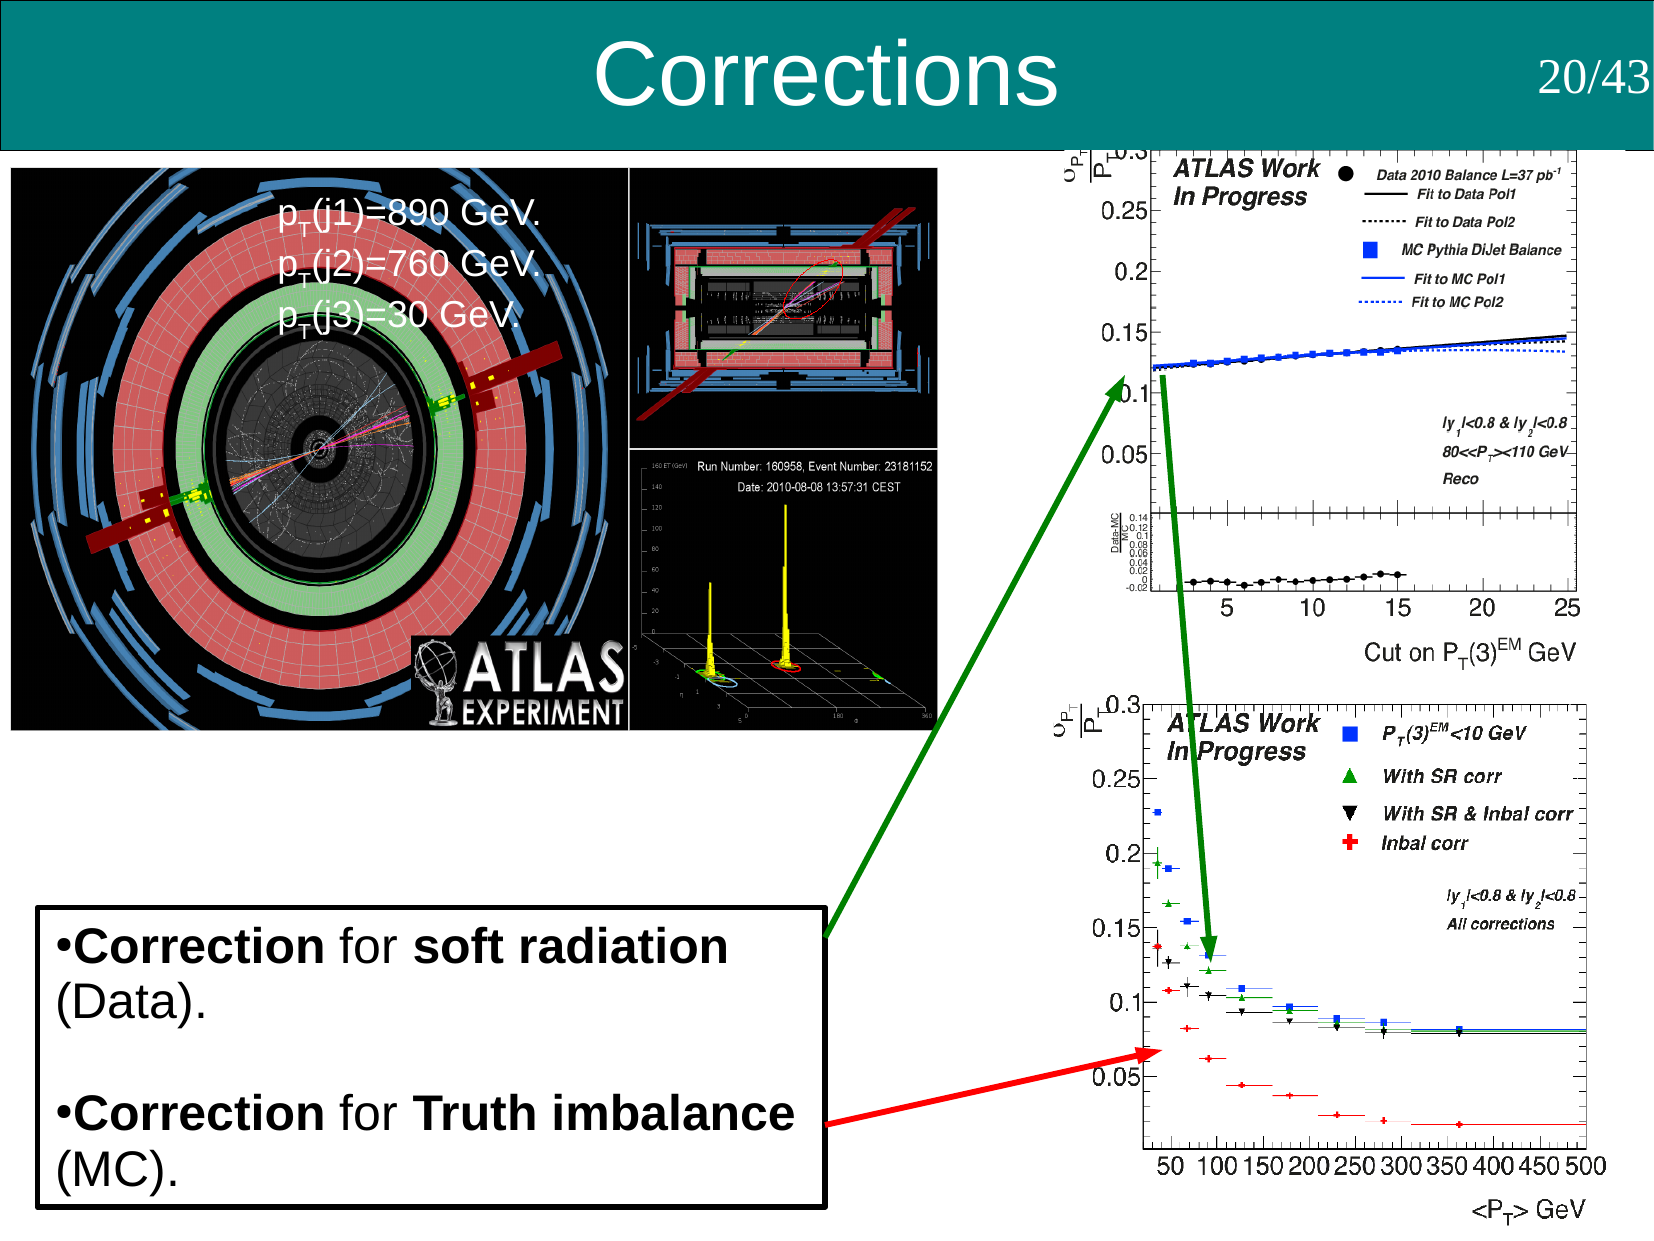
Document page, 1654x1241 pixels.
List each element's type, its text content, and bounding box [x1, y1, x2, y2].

picture [1053, 150, 1626, 1240]
text_box pT(j1)=890 GeV. pT(j2)=760 GeV. pT(j3)=30 GeV. [262, 184, 673, 451]
picture [10, 167, 938, 731]
title Corrections [82, 22, 1571, 126]
text_box Correction for soft radiation (Data). Correction for Truth imbalance (MC). [37, 907, 826, 1207]
